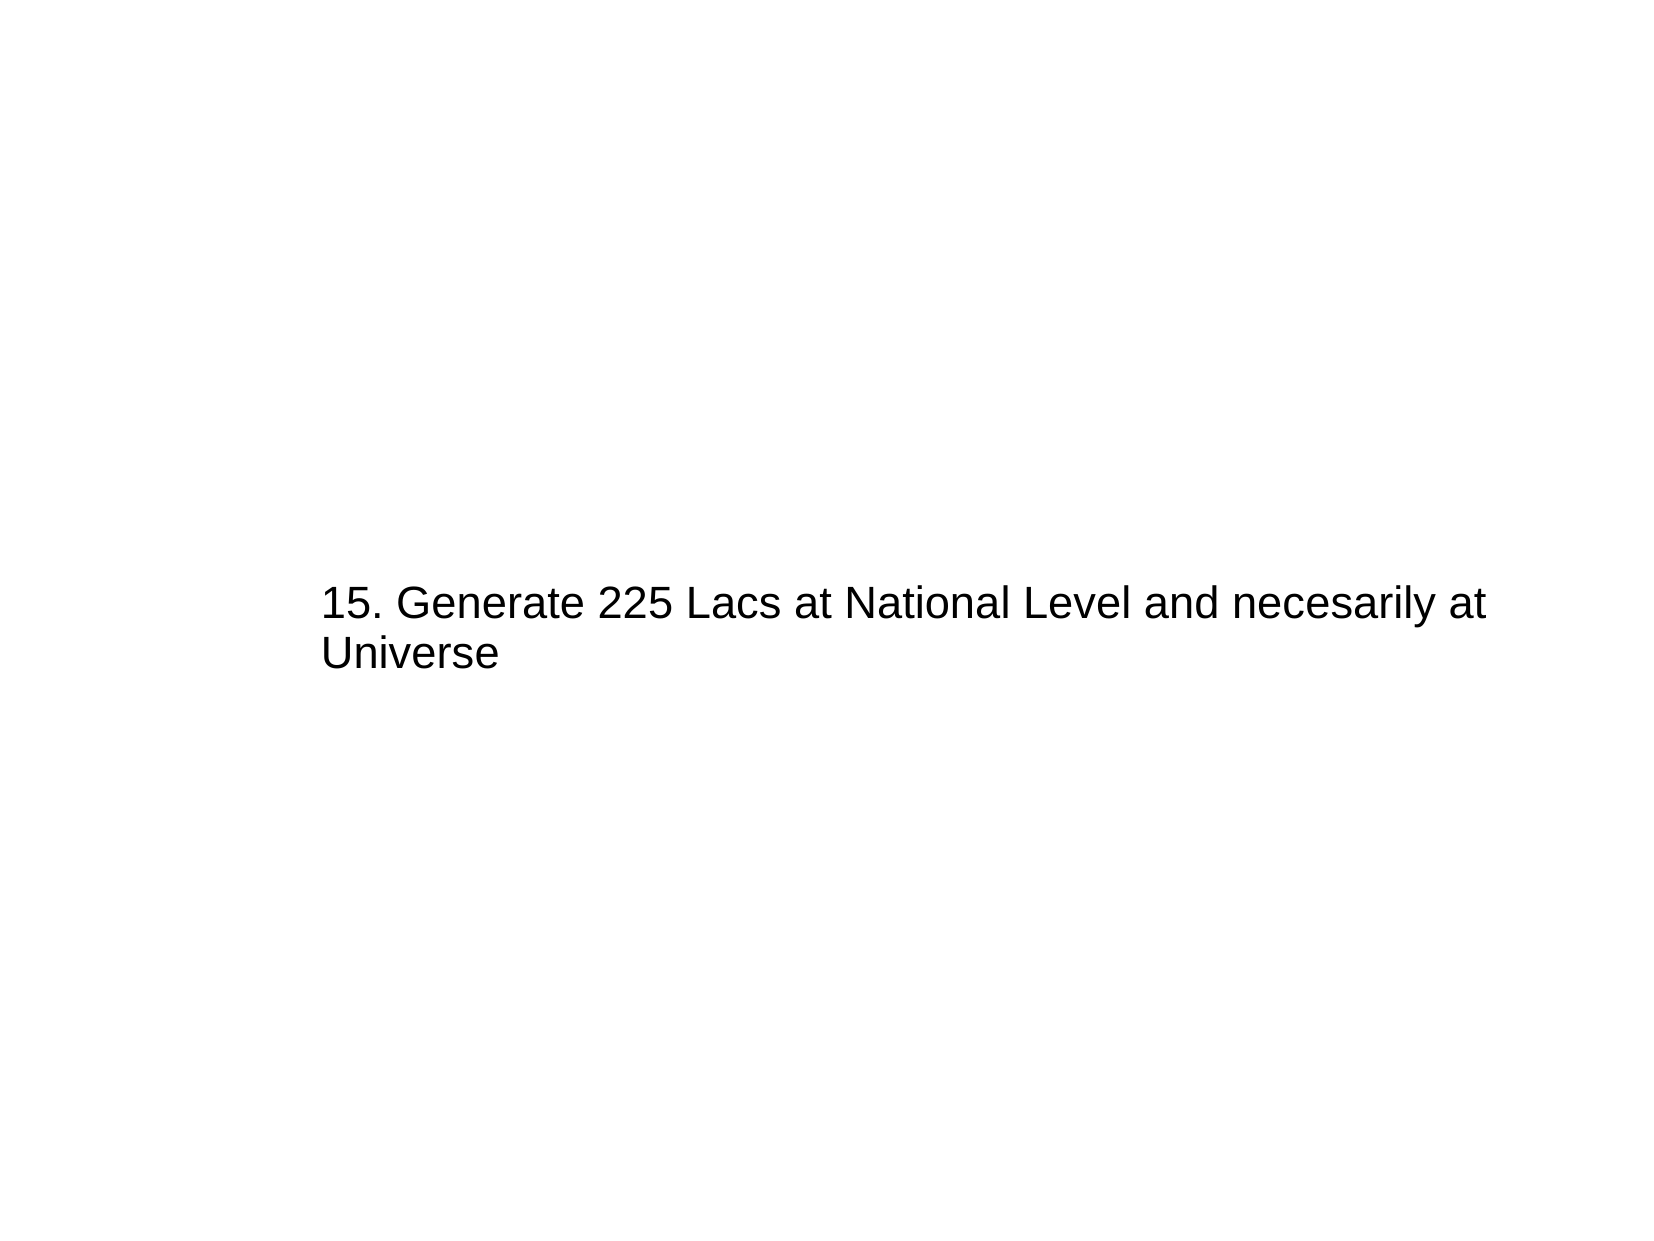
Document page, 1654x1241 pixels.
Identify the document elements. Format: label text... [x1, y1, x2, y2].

text_box 15. Generate 225 Lacs at National Level and necesarily at Universe [306, 569, 1528, 686]
